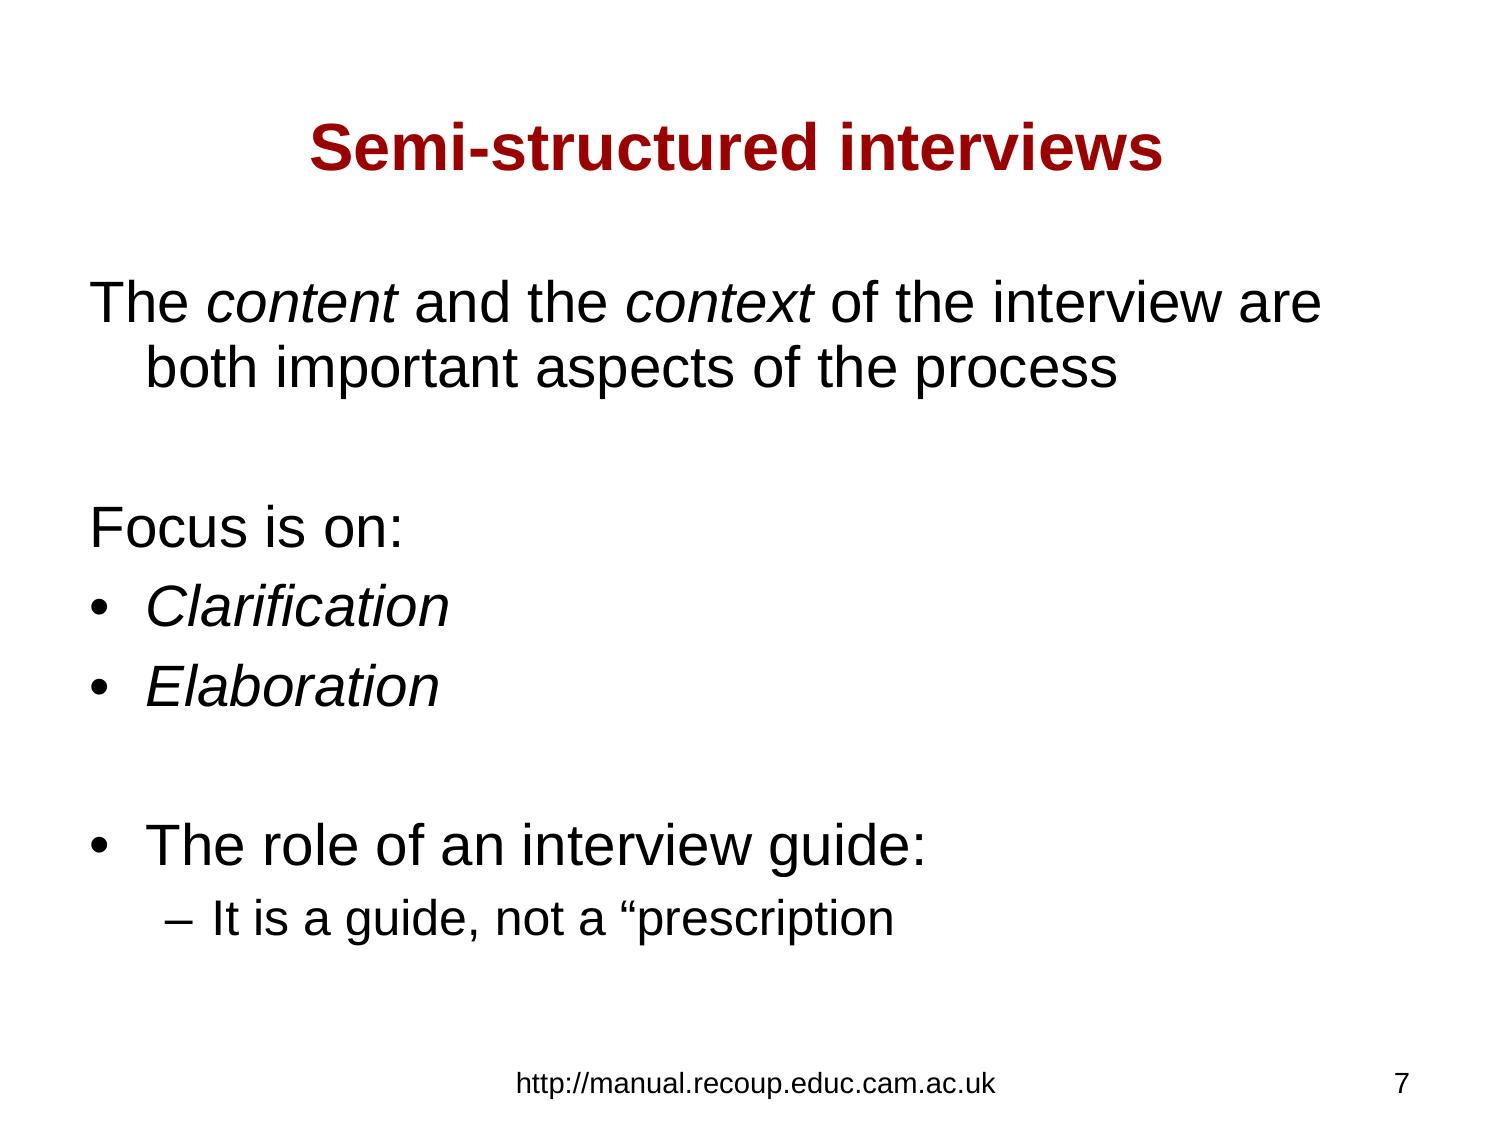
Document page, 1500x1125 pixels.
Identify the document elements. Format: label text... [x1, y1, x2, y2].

list The content and the context of the interview are both important aspects of the process Focus is on: Clarification Elaboration The role of an interview guide: It is a guide, not a “prescription [74, 262, 1424, 1070]
title Semi-structured interviews [75, 45, 1426, 233]
